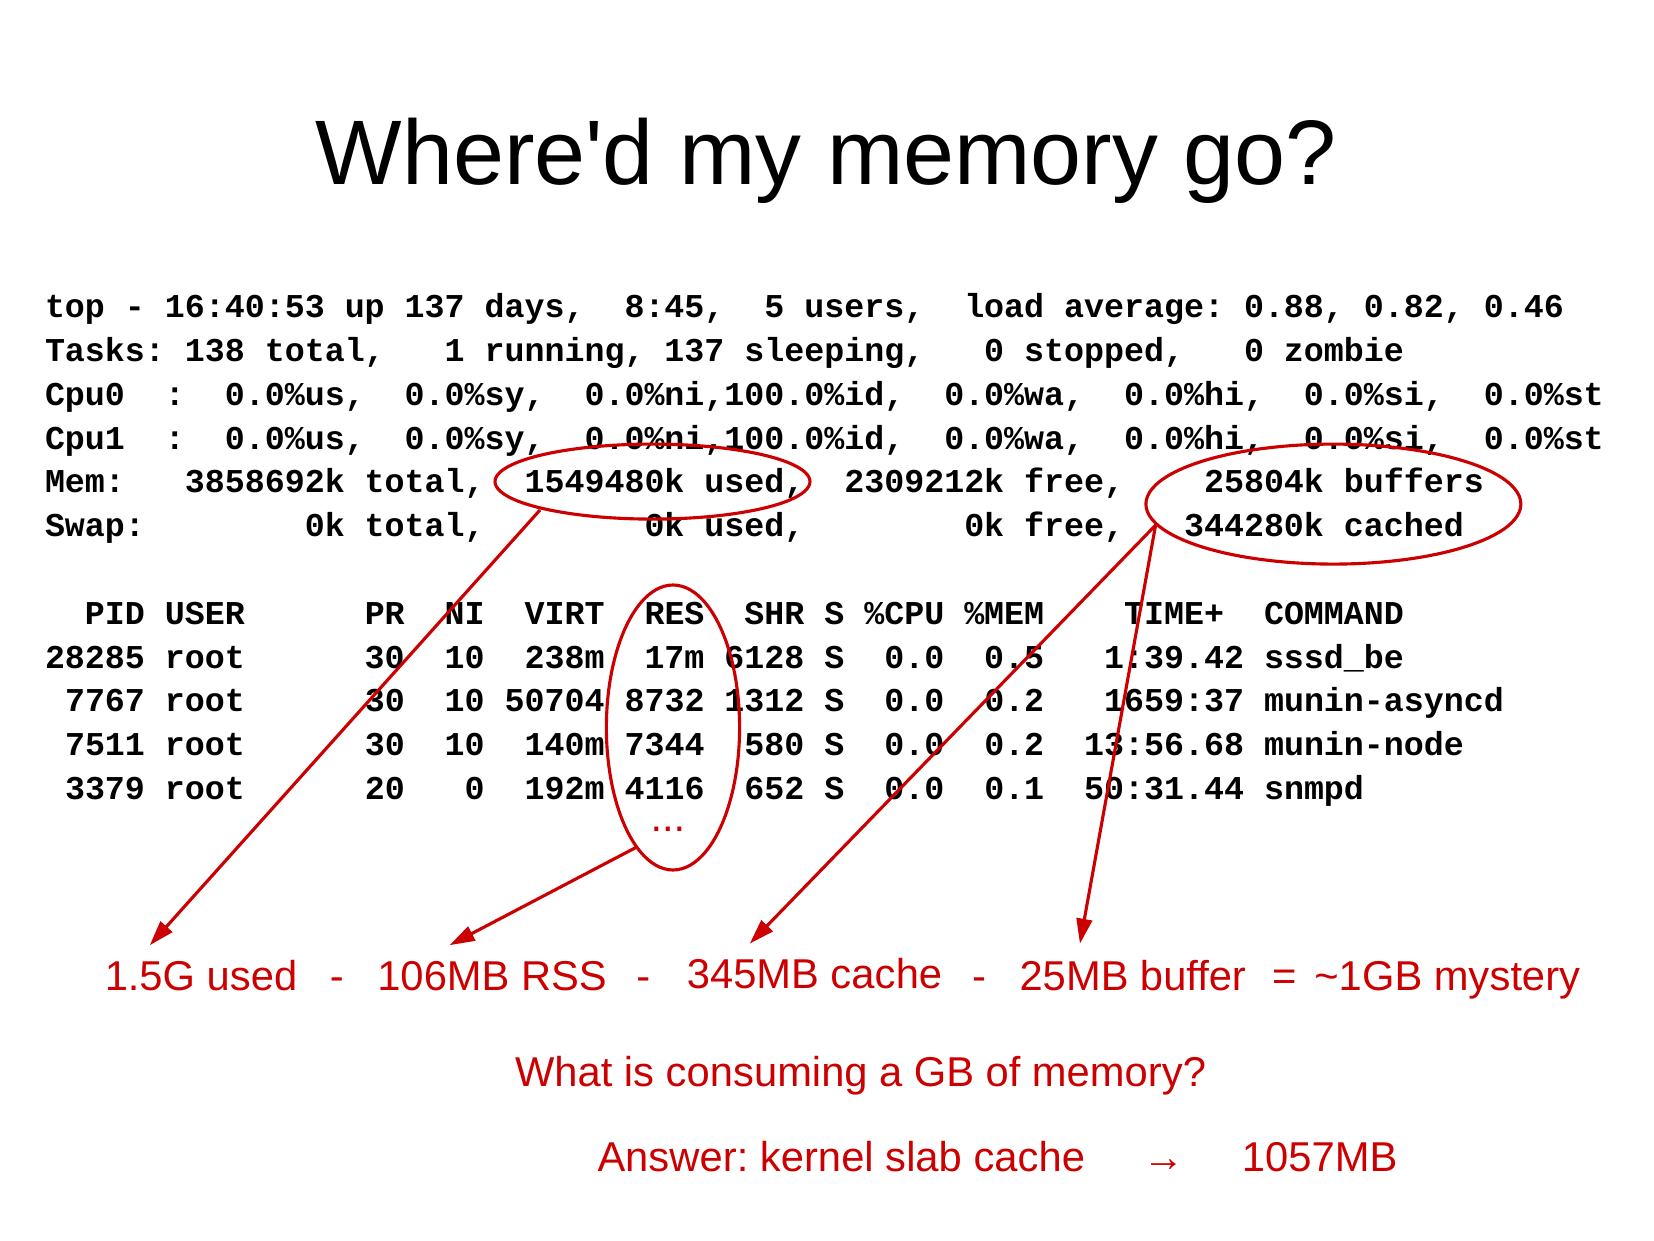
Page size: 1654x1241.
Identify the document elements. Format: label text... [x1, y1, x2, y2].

text_box Answer: kernel slab cache → 1057MB [582, 1126, 1413, 1189]
list top - 16:40:53 up 137 days, 8:45, 5 users, load average: 0.88, 0.82, 0.46 Tasks: 138 total, 1 running, 137 sleeping, 0 stopped, 0 zombie Cpu0 : 0.0%us, 0.0%sy, 0.0%ni,100.0%id, 0.0%wa, 0.0%hi, 0.0%si, 0.0%st Cpu1 : 0.0%us, 0.0%sy, 0.0%ni,100.0%id, 0.0%wa, 0.0%hi, 0.0%si, 0.0%st Mem: 3858692k total, 1549480k used, 2309212k free, 25804k buffers Swap: 0k total, 0k used, 0k free, 344280k cached PID USER PR NI VIRT RES SHR S %CPU %MEM TIME+ COMMAND 28285 root 30 10 238m 17m 6128 S 0.0 0.5 1:39.42 sssd_be 7767 root 30 10 50704 8732 1312 S 0.0 0.2 1659:37 munin-asyncd 7511 root 30 10 140m 7344 580 S 0.0 0.2 13:56.68 munin-node 3379 root 20 0 192m 4116 652 S 0.0 0.1 50:31.44 snmpd [45, 290, 1606, 882]
text_box - [957, 945, 1001, 1007]
list top - 16:40:53 up 137 days, 8:45, 5 users, load average: 0.88, 0.82, 0.46 Tasks: 138 total, 1 running, 137 sleeping, 0 stopped, 0 zombie Cpu0 : 0.0%us, 0.0%sy, 0.0%ni,100.0%id, 0.0%wa, 0.0%hi, 0.0%si, 0.0%st Cpu1 : 0.0%us, 0.0%sy, 0.0%ni,100.0%id, 0.0%wa, 0.0%hi, 0.0%si, 0.0%st Mem: 3858692k total, 1549480k used, 2309212k free, 25804k buffers Swap: 0k total, 0k used, 0k free, 344280k cached PID USER PR NI VIRT RES SHR S %CPU %MEM TIME+ COMMAND 28285 root 30 10 238m 17m 6128 S 0.0 0.5 1:39.42 sssd_be 7767 root 30 10 50704 8732 1312 S 0.0 0.2 1659:37 munin-asyncd 7511 root 30 10 140m 7344 580 S 0.0 0.2 13:56.68 munin-node 3379 root 20 0 192m 4116 652 S 0.0 0.1 50:31.44 snmpd [497, 446, 808, 517]
text_box ... [635, 785, 701, 848]
text_box 25MB buffer [1004, 945, 1257, 1007]
text_box = [1257, 945, 1299, 1007]
text_box ~1GB mystery [1299, 945, 1617, 1007]
text_box 1.5G used [90, 945, 315, 1007]
text_box - [621, 945, 666, 1007]
text_box - [315, 945, 359, 1007]
text_box What is consuming a GB of memory? [500, 1041, 1222, 1103]
list top - 16:40:53 up 137 days, 8:45, 5 users, load average: 0.88, 0.82, 0.46 Tasks: 138 total, 1 running, 137 sleeping, 0 stopped, 0 zombie Cpu0 : 0.0%us, 0.0%sy, 0.0%ni,100.0%id, 0.0%wa, 0.0%hi, 0.0%si, 0.0%st Cpu1 : 0.0%us, 0.0%sy, 0.0%ni,100.0%id, 0.0%wa, 0.0%hi, 0.0%si, 0.0%st Mem: 3858692k total, 1549480k used, 2309212k free, 25804k buffers Swap: 0k total, 0k used, 0k free, 344280k cached PID USER PR NI VIRT RES SHR S %CPU %MEM TIME+ COMMAND 28285 root 30 10 238m 17m 6128 S 0.0 0.5 1:39.42 sssd_be 7767 root 30 10 50704 8732 1312 S 0.0 0.2 1659:37 munin-asyncd 7511 root 30 10 140m 7344 580 S 0.0 0.2 13:56.68 munin-node 3379 root 20 0 192m 4116 652 S 0.0 0.1 50:31.44 snmpd [1148, 446, 1519, 562]
text_box 106MB RSS [362, 945, 621, 1007]
list top - 16:40:53 up 137 days, 8:45, 5 users, load average: 0.88, 0.82, 0.46 Tasks: 138 total, 1 running, 137 sleeping, 0 stopped, 0 zombie Cpu0 : 0.0%us, 0.0%sy, 0.0%ni,100.0%id, 0.0%wa, 0.0%hi, 0.0%si, 0.0%st Cpu1 : 0.0%us, 0.0%sy, 0.0%ni,100.0%id, 0.0%wa, 0.0%hi, 0.0%si, 0.0%st Mem: 3858692k total, 1549480k used, 2309212k free, 25804k buffers Swap: 0k total, 0k used, 0k free, 344280k cached PID USER PR NI VIRT RES SHR S %CPU %MEM TIME+ COMMAND 28285 root 30 10 238m 17m 6128 S 0.0 0.5 1:39.42 sssd_be 7767 root 30 10 50704 8732 1312 S 0.0 0.2 1659:37 munin-asyncd 7511 root 30 10 140m 7344 580 S 0.0 0.2 13:56.68 munin-node 3379 root 20 0 192m 4116 652 S 0.0 0.1 50:31.44 snmpd [608, 587, 738, 868]
list top - 16:40:53 up 137 days, 8:45, 5 users, load average: 0.88, 0.82, 0.46 Tasks: 138 total, 1 running, 137 sleeping, 0 stopped, 0 zombie Cpu0 : 0.0%us, 0.0%sy, 0.0%ni,100.0%id, 0.0%wa, 0.0%hi, 0.0%si, 0.0%st Cpu1 : 0.0%us, 0.0%sy, 0.0%ni,100.0%id, 0.0%wa, 0.0%hi, 0.0%si, 0.0%st Mem: 3858692k total, 1549480k used, 2309212k free, 25804k buffers Swap: 0k total, 0k used, 0k free, 344280k cached PID USER PR NI VIRT RES SHR S %CPU %MEM TIME+ COMMAND 28285 root 30 10 238m 17m 6128 S 0.0 0.5 1:39.42 sssd_be 7767 root 30 10 50704 8732 1312 S 0.0 0.2 1659:37 munin-asyncd 7511 root 30 10 140m 7344 580 S 0.0 0.2 13:56.68 munin-node 3379 root 20 0 192m 4116 652 S 0.0 0.1 50:31.44 snmpd [813, 533, 1152, 882]
text_box 345MB cache [672, 943, 958, 1006]
title Where'd my memory go? [82, 49, 1571, 257]
